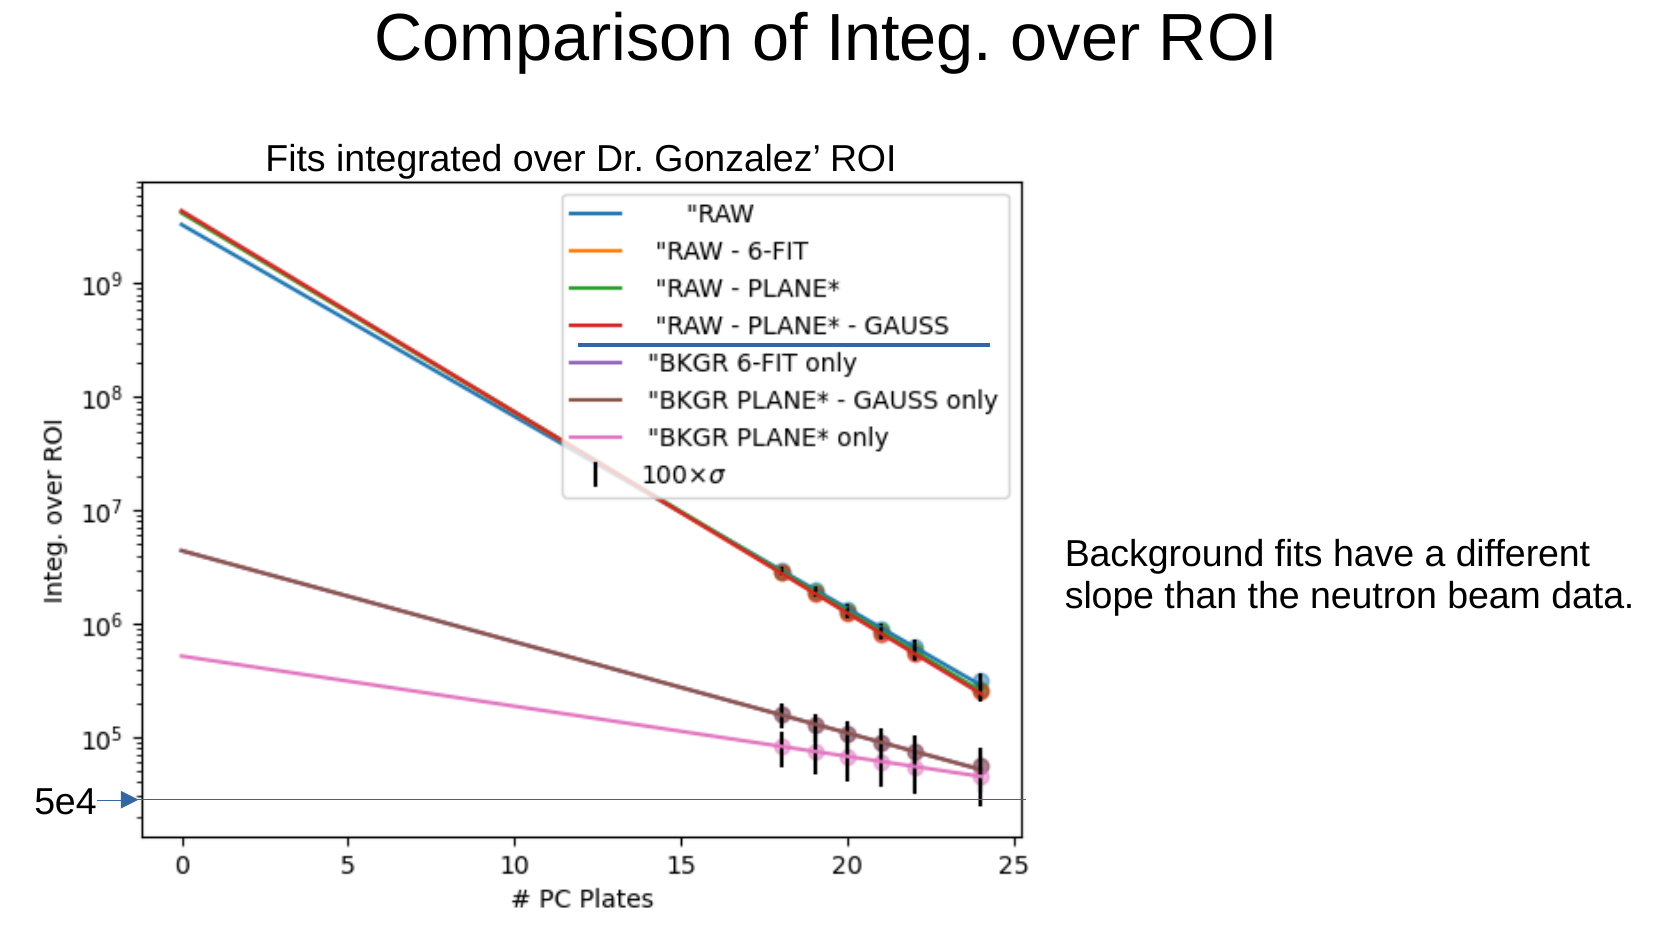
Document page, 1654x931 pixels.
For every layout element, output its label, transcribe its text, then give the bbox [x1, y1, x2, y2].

text_box 5e4 [19, 772, 139, 830]
text_box Fits integrated over Dr. Gonzalez’ ROI [250, 129, 918, 187]
text_box Background fits have a different slope than the neutron beam data. [1050, 525, 1654, 624]
title Comparison of Integ. over ROI [82, 0, 1571, 75]
picture [0, 177, 1035, 931]
